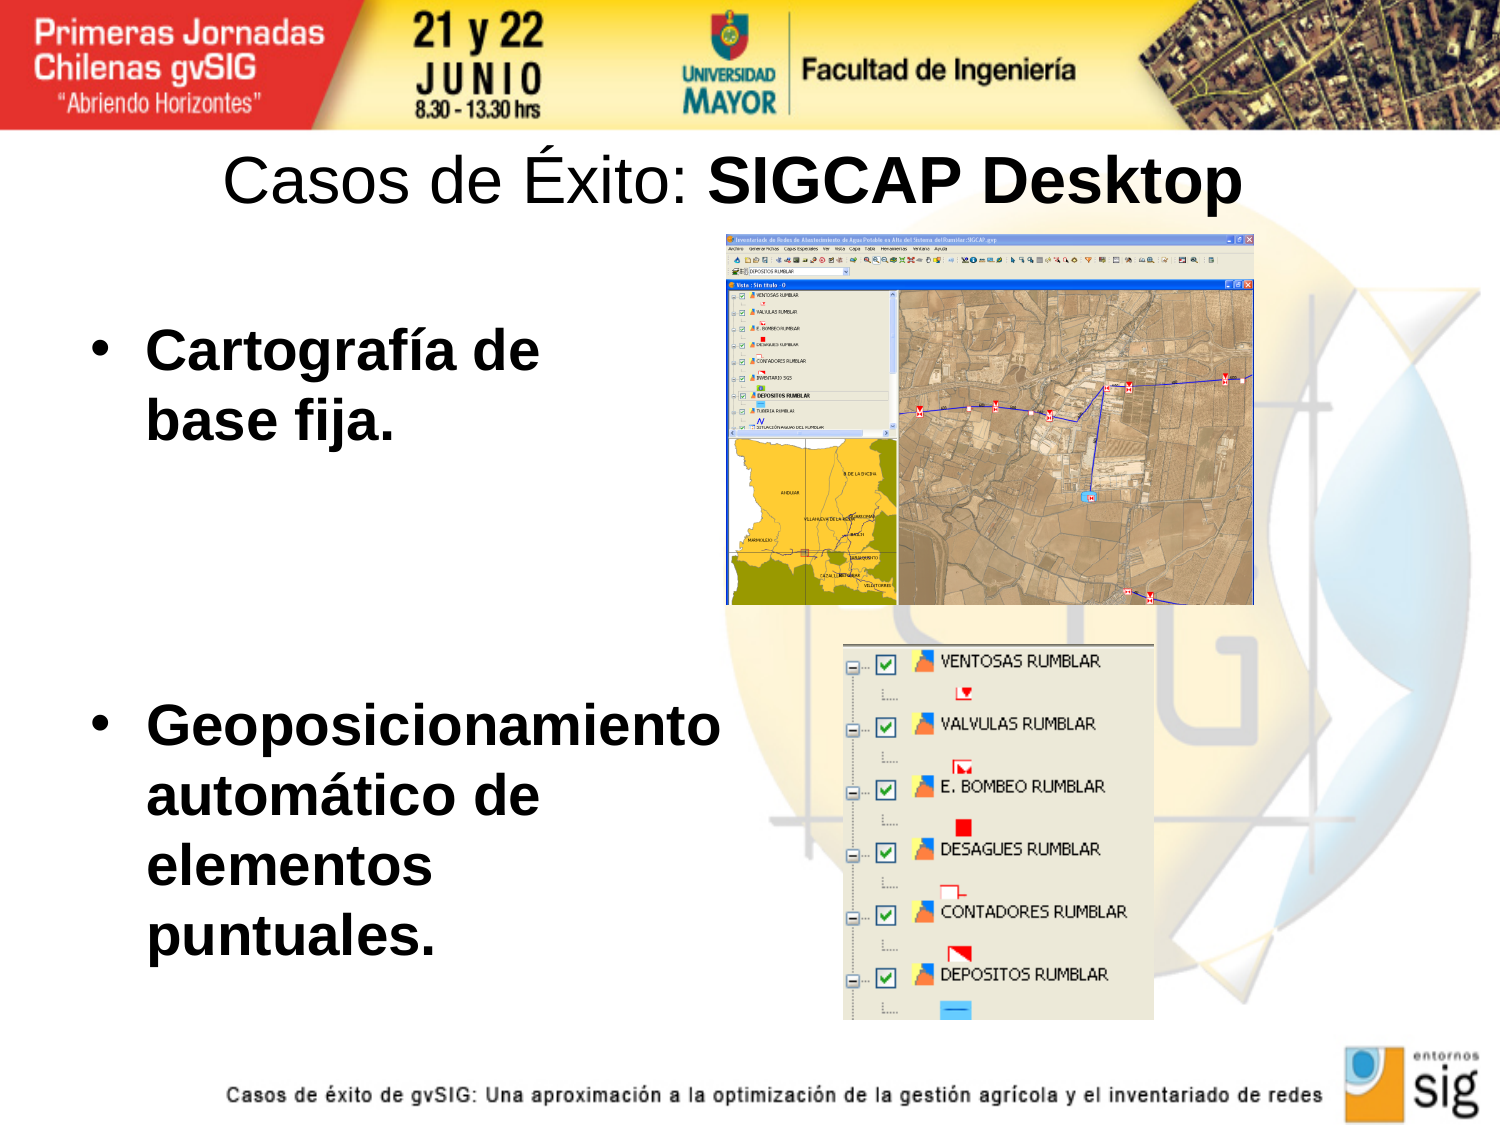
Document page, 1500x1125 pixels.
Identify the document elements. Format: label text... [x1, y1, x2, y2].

title Casos de Éxito: SIGCAP Desktop [58, 93, 1409, 261]
list [70, 222, 750, 383]
text_box Cartografía de base fija. [0, 304, 657, 545]
picture [0, 0, 1500, 1125]
text_box Geoposicionamiento automático de elementos puntuales. [0, 679, 751, 975]
